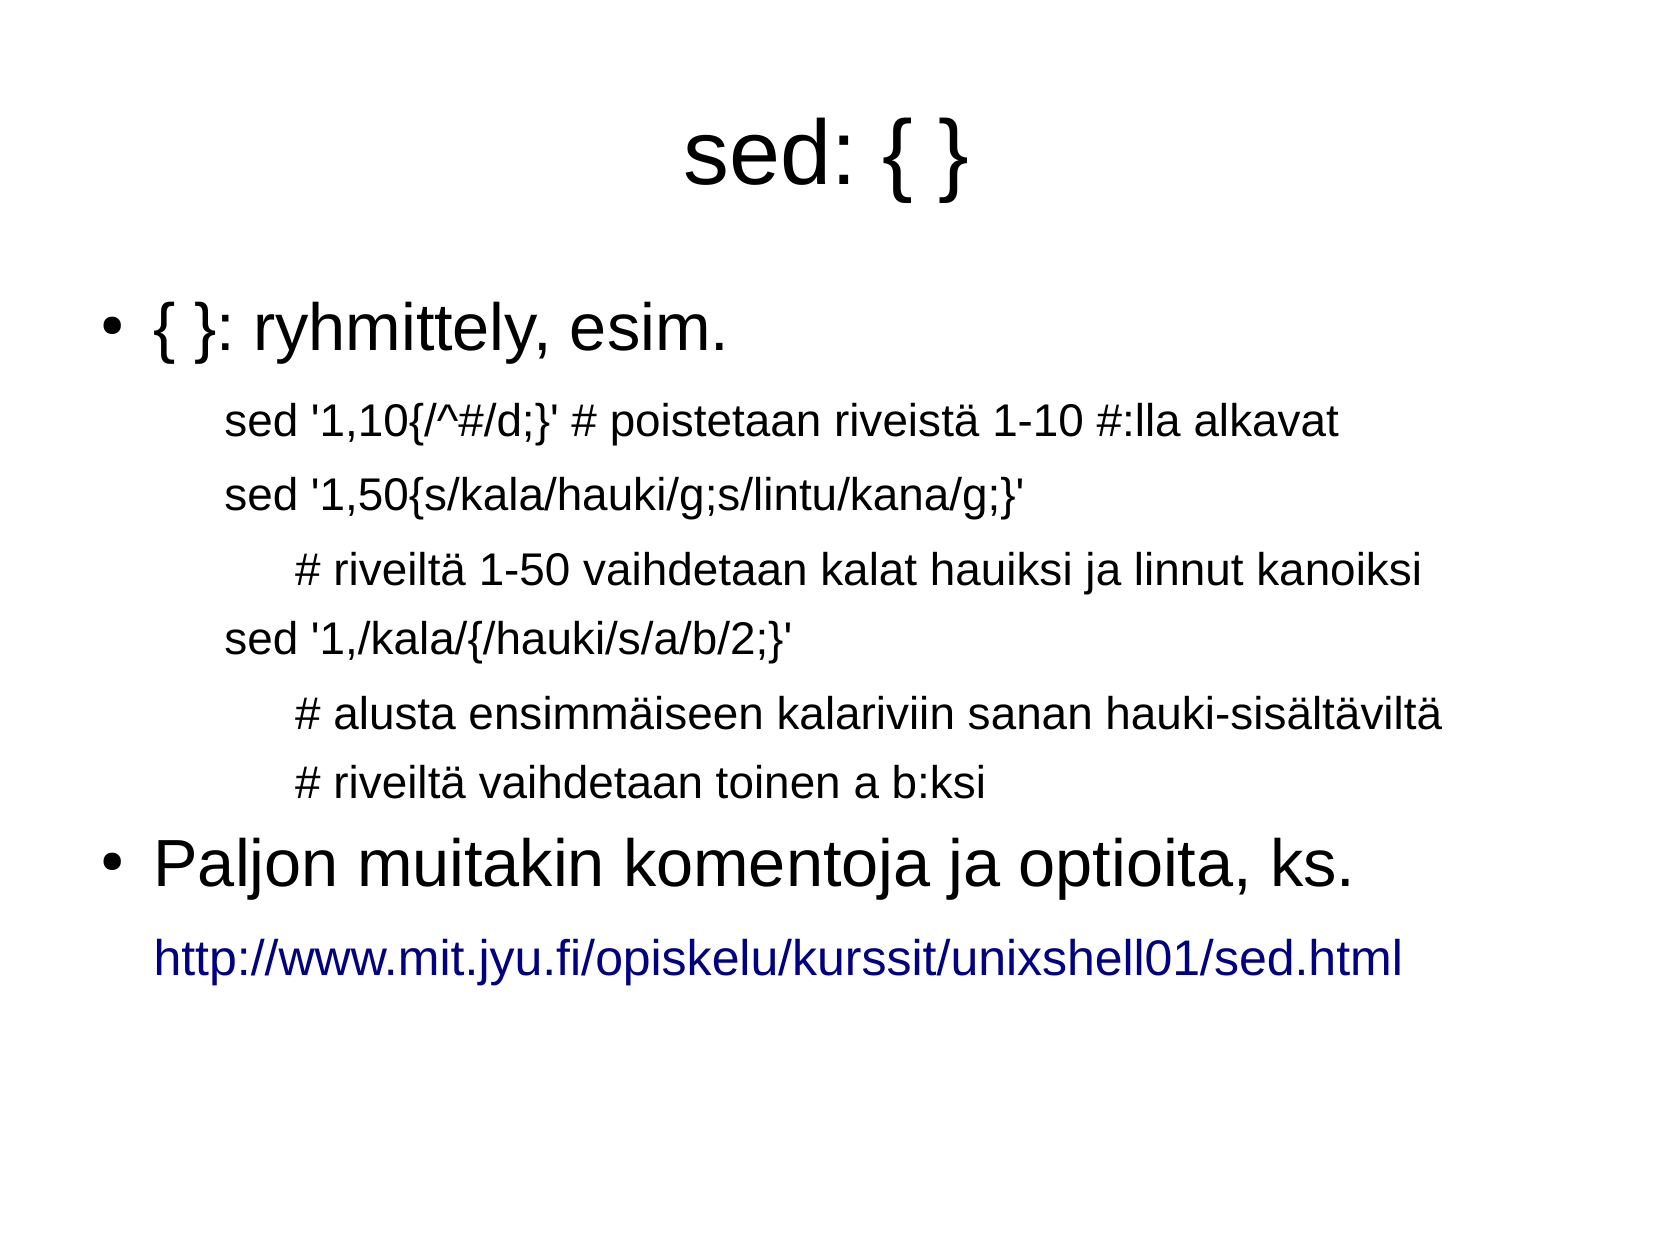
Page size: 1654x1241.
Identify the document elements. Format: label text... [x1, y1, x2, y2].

title sed: { } [82, 49, 1571, 257]
list { }: ryhmittely, esim. sed '1,10{/^#/d;}' # poistetaan riveistä 1-10 #:lla alkavat sed '1,50{s/kala/hauki/g;s/lintu/kana/g;}' # riveiltä 1-50 vaihdetaan kalat hauiksi ja linnut kanoiksi sed '1,/kala/{/hauki/s/a/b/2;}' # alusta ensimmäiseen kalariviin sanan hauki-sisältäviltä # riveiltä vaihdetaan toinen a b:ksi Paljon muitakin komentoja ja optioita, ks. http://www.mit.jyu.fi/opiskelu/kurssit/unixshell01/sed.html [82, 290, 1571, 1010]
